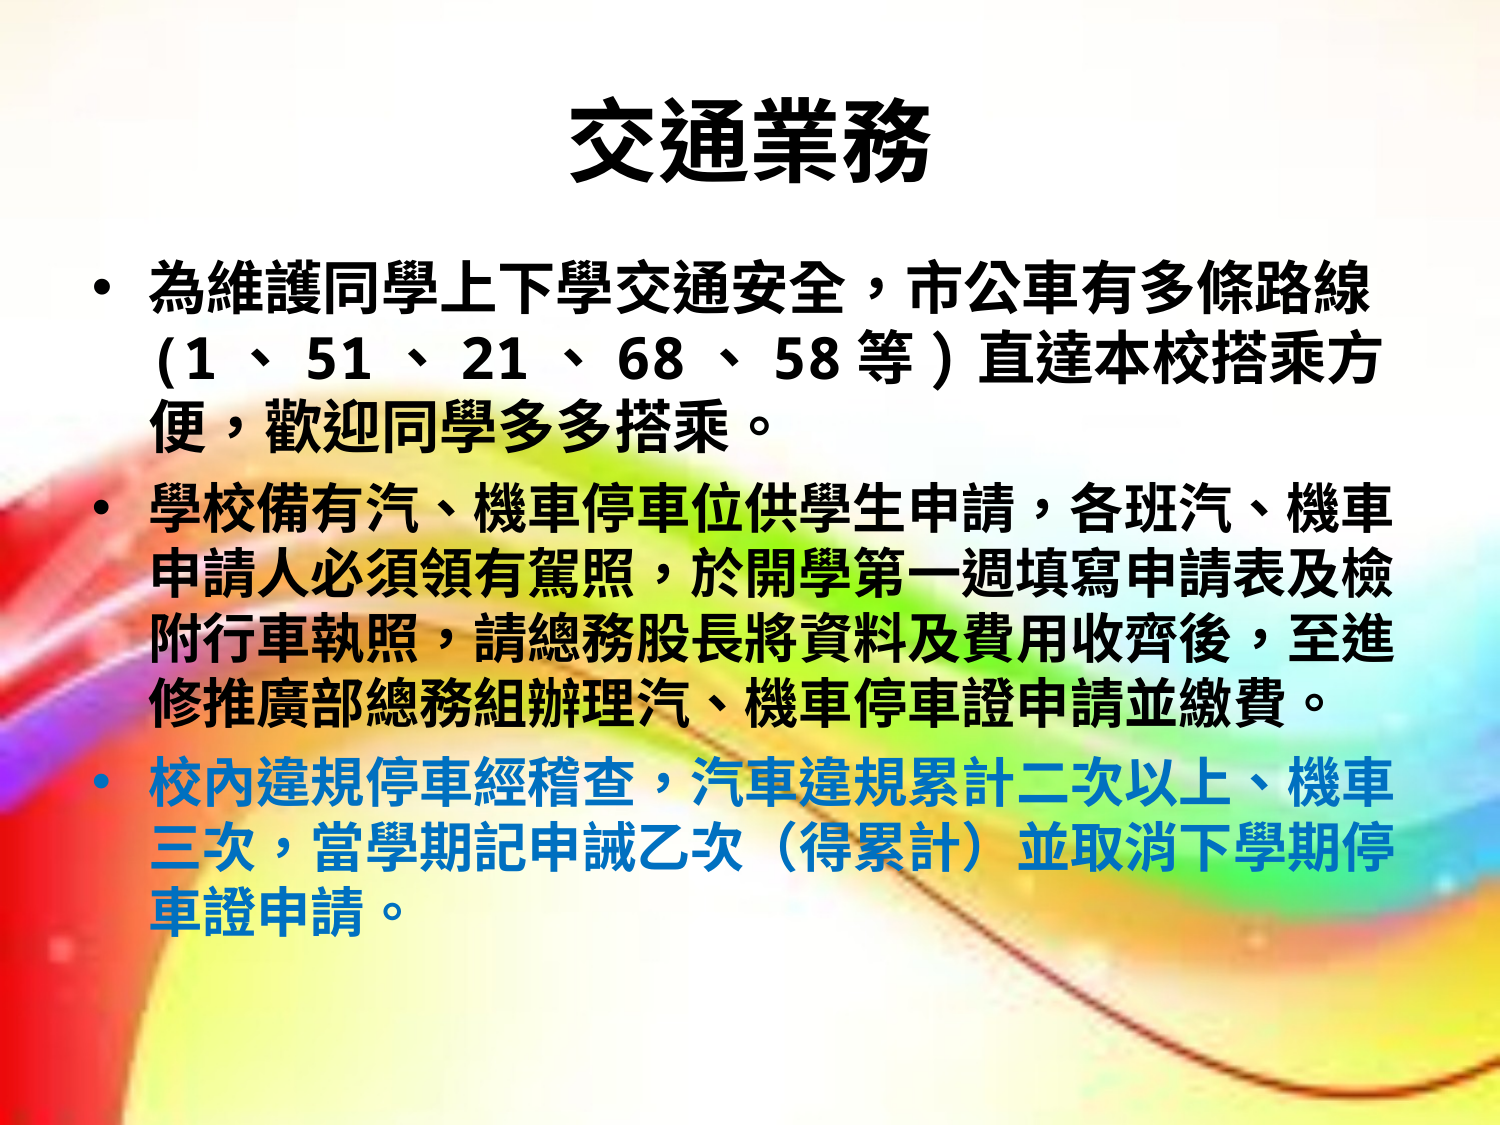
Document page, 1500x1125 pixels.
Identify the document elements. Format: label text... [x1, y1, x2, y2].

picture [0, 0, 1500, 1125]
list 為維護同學上下學交通安全，市公車有多條路線(1、51、21、68、58等)直達本校搭乘方便，歡迎同學多多搭乘。 學校備有汽、機車停車位供學生申請，各班汽、機車申請人必須領有駕照，於開學第一週填寫申請表及檢附行車執照，請總務股長將資料及費用收齊後，至進修推廣部總務組辦理汽、機車停車證申請並繳費。 校內違規停車經稽查，汽車違規累計二次以上、機車三次，當學期記申誡乙次（得累計）並取消下學期停車證申請。 [76, 243, 1427, 986]
title 交通業務 [75, 45, 1426, 233]
